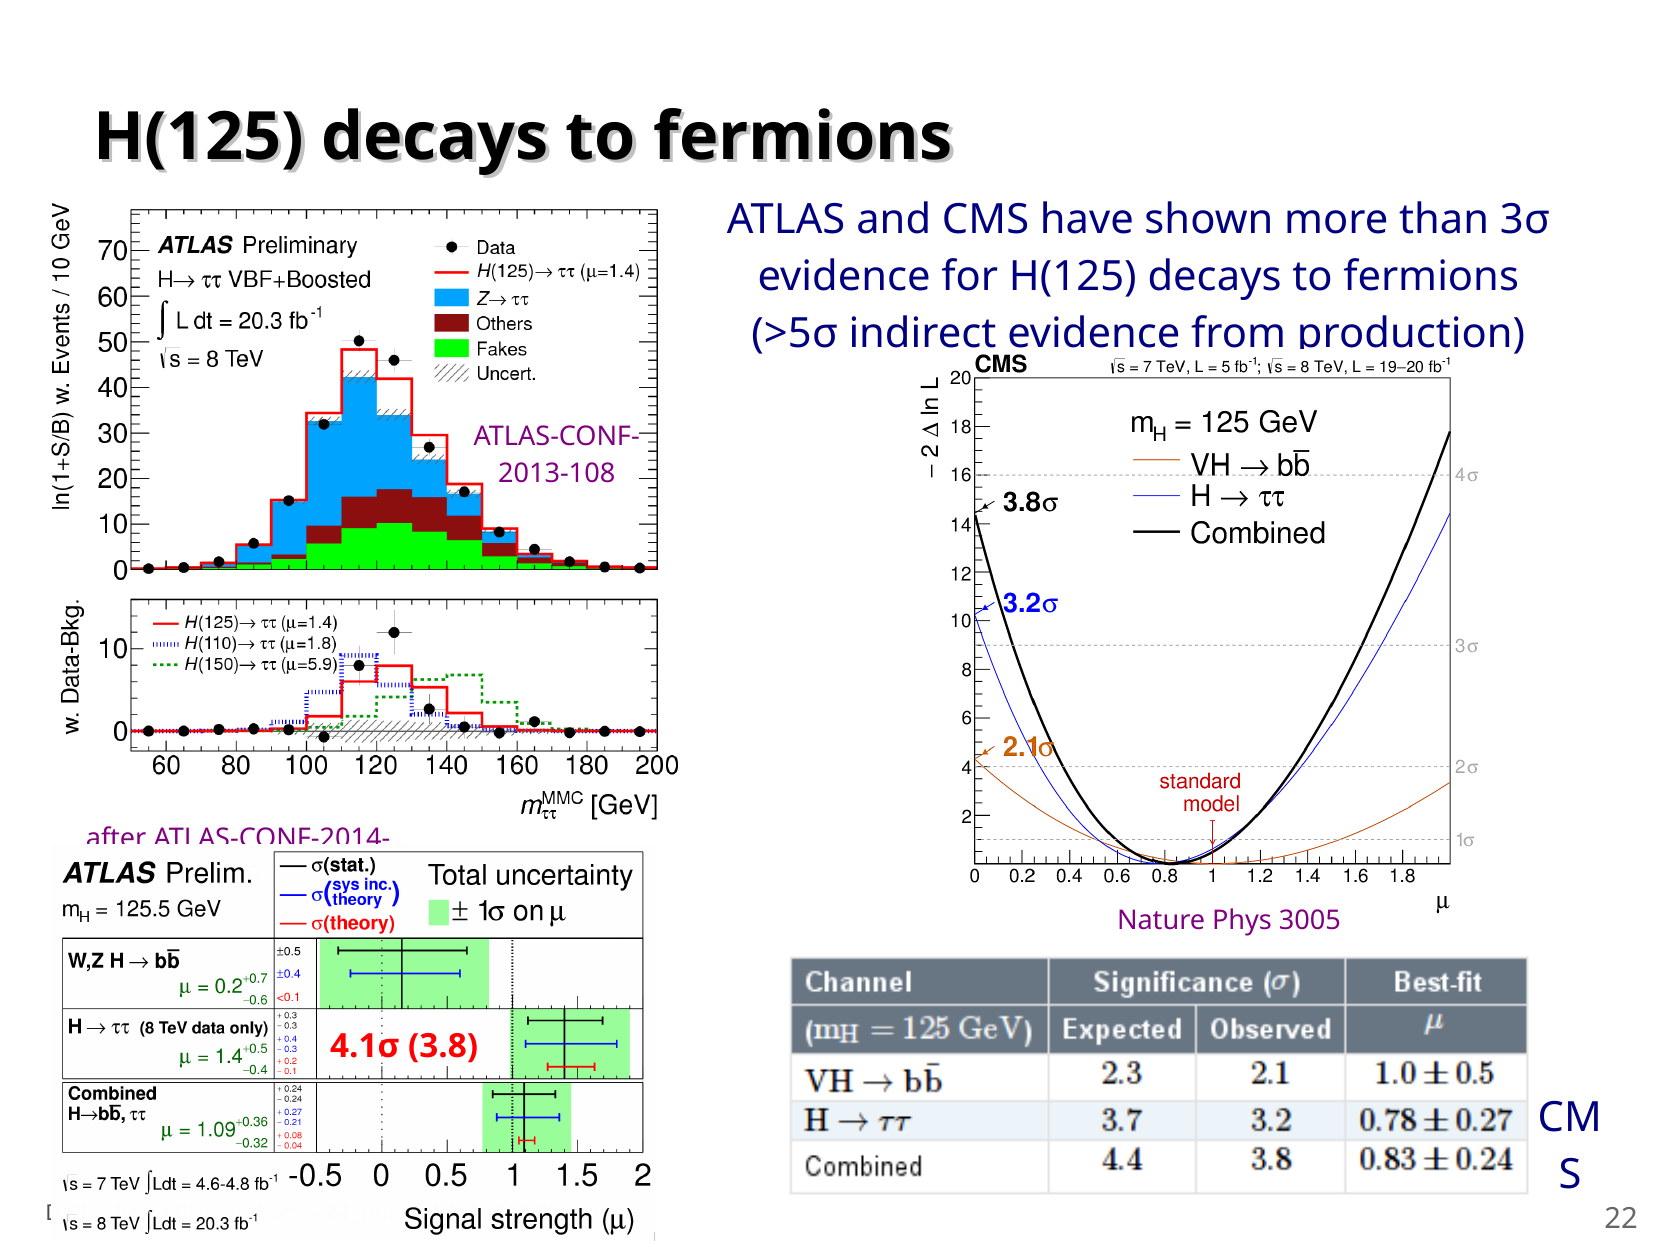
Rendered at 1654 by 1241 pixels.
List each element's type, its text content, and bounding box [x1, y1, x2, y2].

text_box ATLAS and CMS have shown more than 3σ evidence for H(125) decays to fermions (>5σ indirect evidence from production) [694, 181, 1583, 343]
picture [51, 844, 655, 1241]
text_box H(125) decays to fermions [78, 80, 1425, 174]
text_box ATLAS-CONF-2013-108 [458, 409, 655, 488]
text_box CMS [1517, 1079, 1623, 1143]
picture [885, 349, 1480, 921]
text_box 4.1σ (3.8) [267, 1014, 541, 1079]
text_box Nature Phys 3005 [1078, 893, 1380, 943]
picture [774, 947, 1531, 1201]
picture [32, 190, 690, 821]
text_box after ATLAS-CONF-2014-009 [51, 811, 425, 844]
